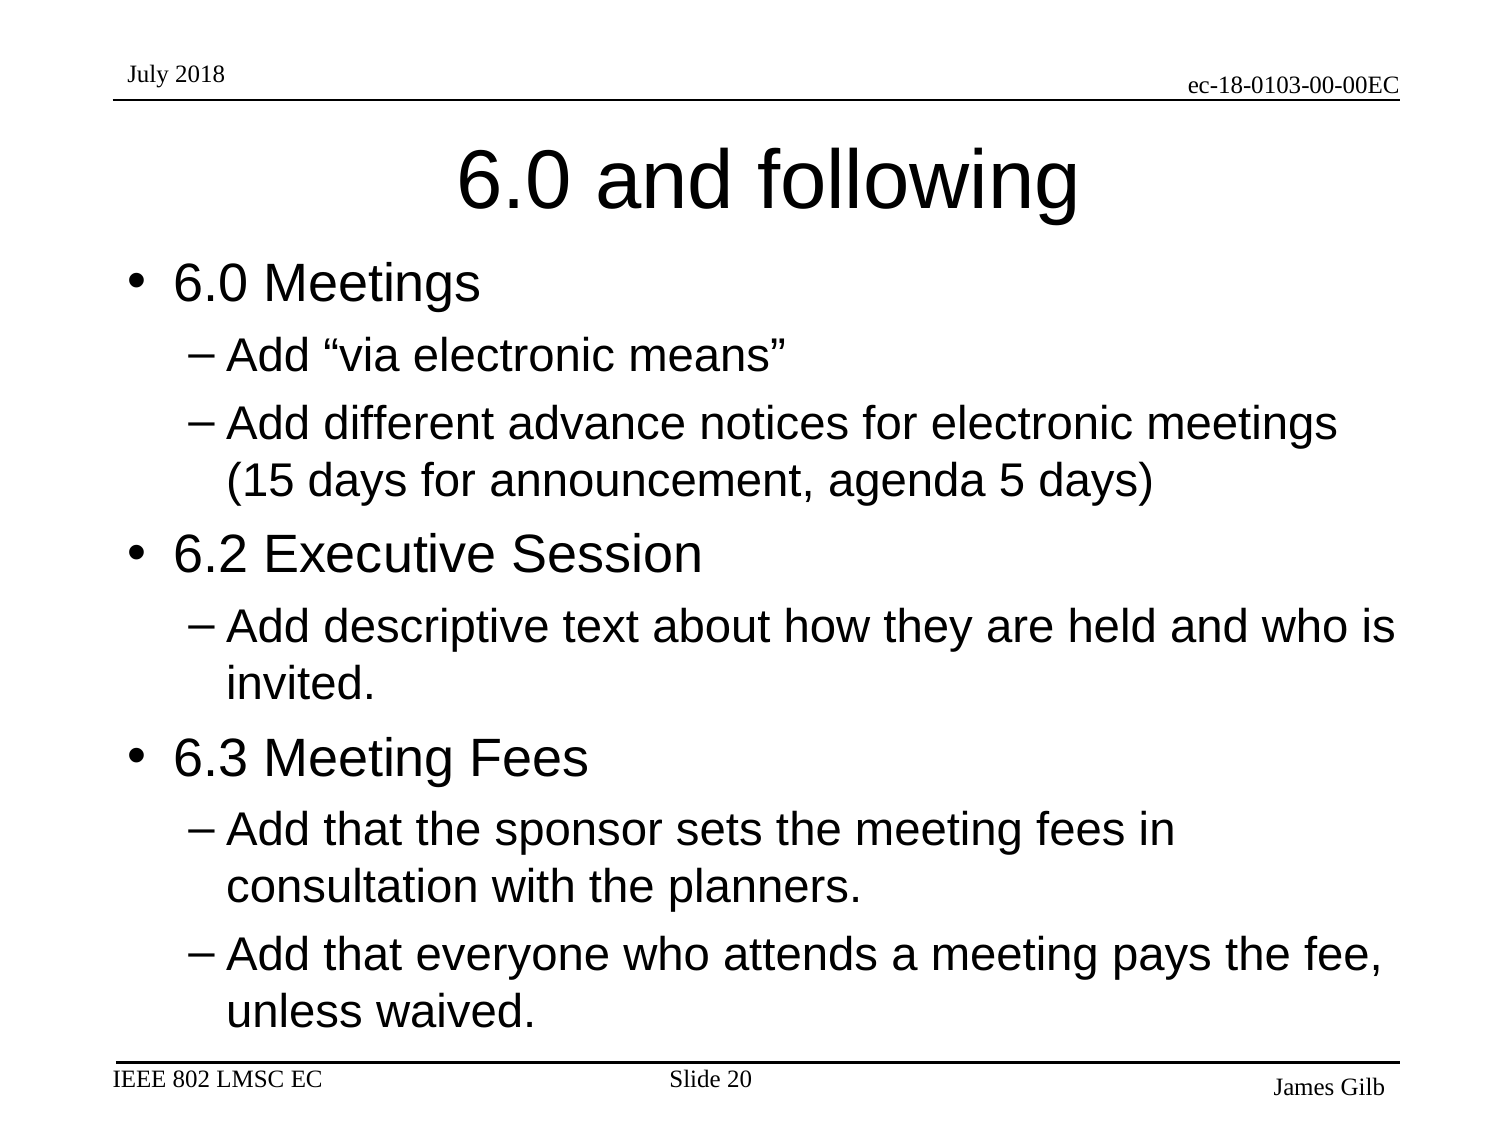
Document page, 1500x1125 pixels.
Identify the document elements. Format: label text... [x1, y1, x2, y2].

title 6.0 and following [112, 112, 1426, 238]
list 6.0 Meetings Add “via electronic means” Add different advance notices for electronic meetings (15 days for announcement, agenda 5 days) 6.2 Executive Session Add descriptive text about how they are held and who is invited. 6.3 Meeting Fees Add that the sponsor sets the meeting fees in consultation with the planners. Add that everyone who attends a meeting pays the fee, unless waived. [112, 239, 1426, 1051]
